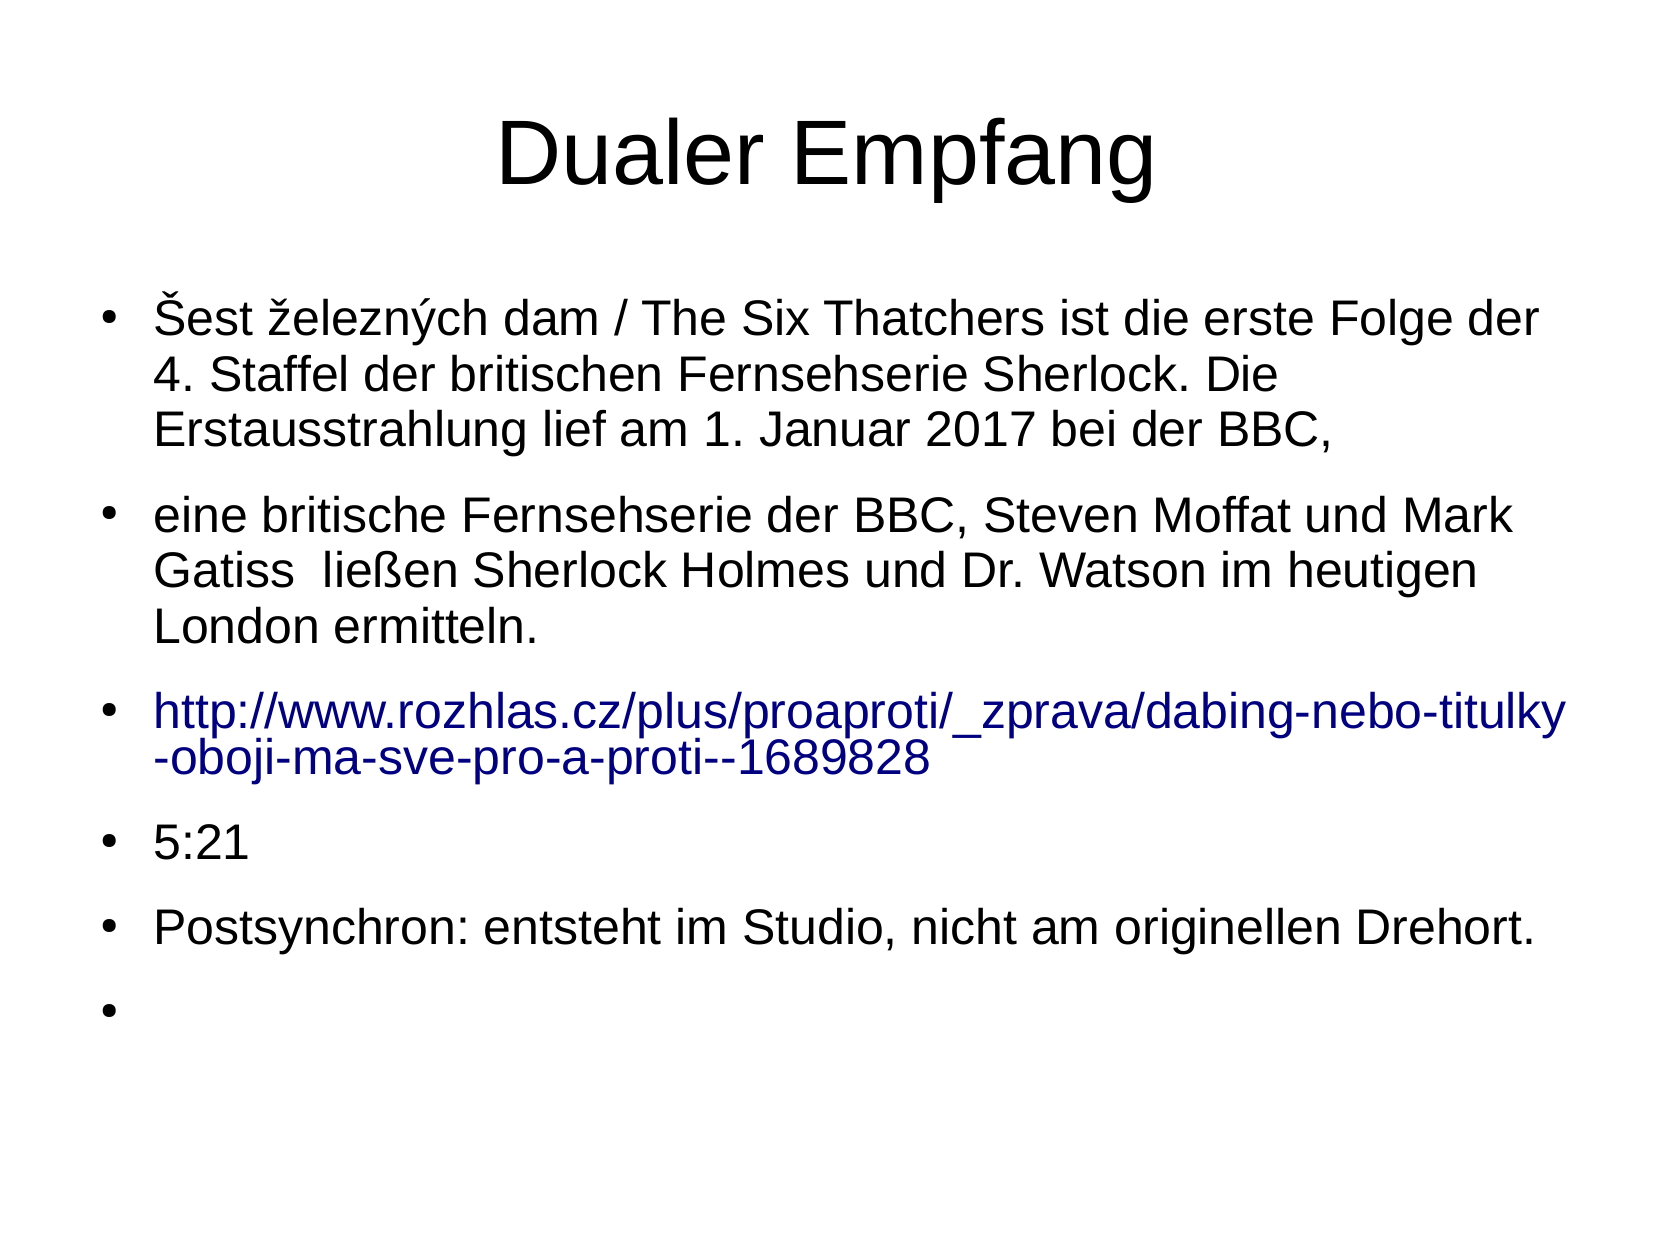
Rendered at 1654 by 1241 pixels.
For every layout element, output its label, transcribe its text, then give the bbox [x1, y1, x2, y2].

list Šest železných dam / The Six Thatchers ist die erste Folge der 4. Staffel der britischen Fernsehserie Sherlock. Die Erstausstrahlung lief am 1. Januar 2017 bei der BBC, eine britische Fernsehserie der BBC, Steven Moffat und Mark Gatiss ließen Sherlock Holmes und Dr. Watson im heutigen London ermitteln. http://www.rozhlas.cz/plus/proaproti/_zprava/dabing-nebo-titulky-oboji-ma-sve-pro-a-proti--1689828 5:21 Postsynchron: entsteht im Studio, nicht am originellen Drehort. [82, 290, 1571, 1010]
title Dualer Empfang [82, 49, 1571, 257]
